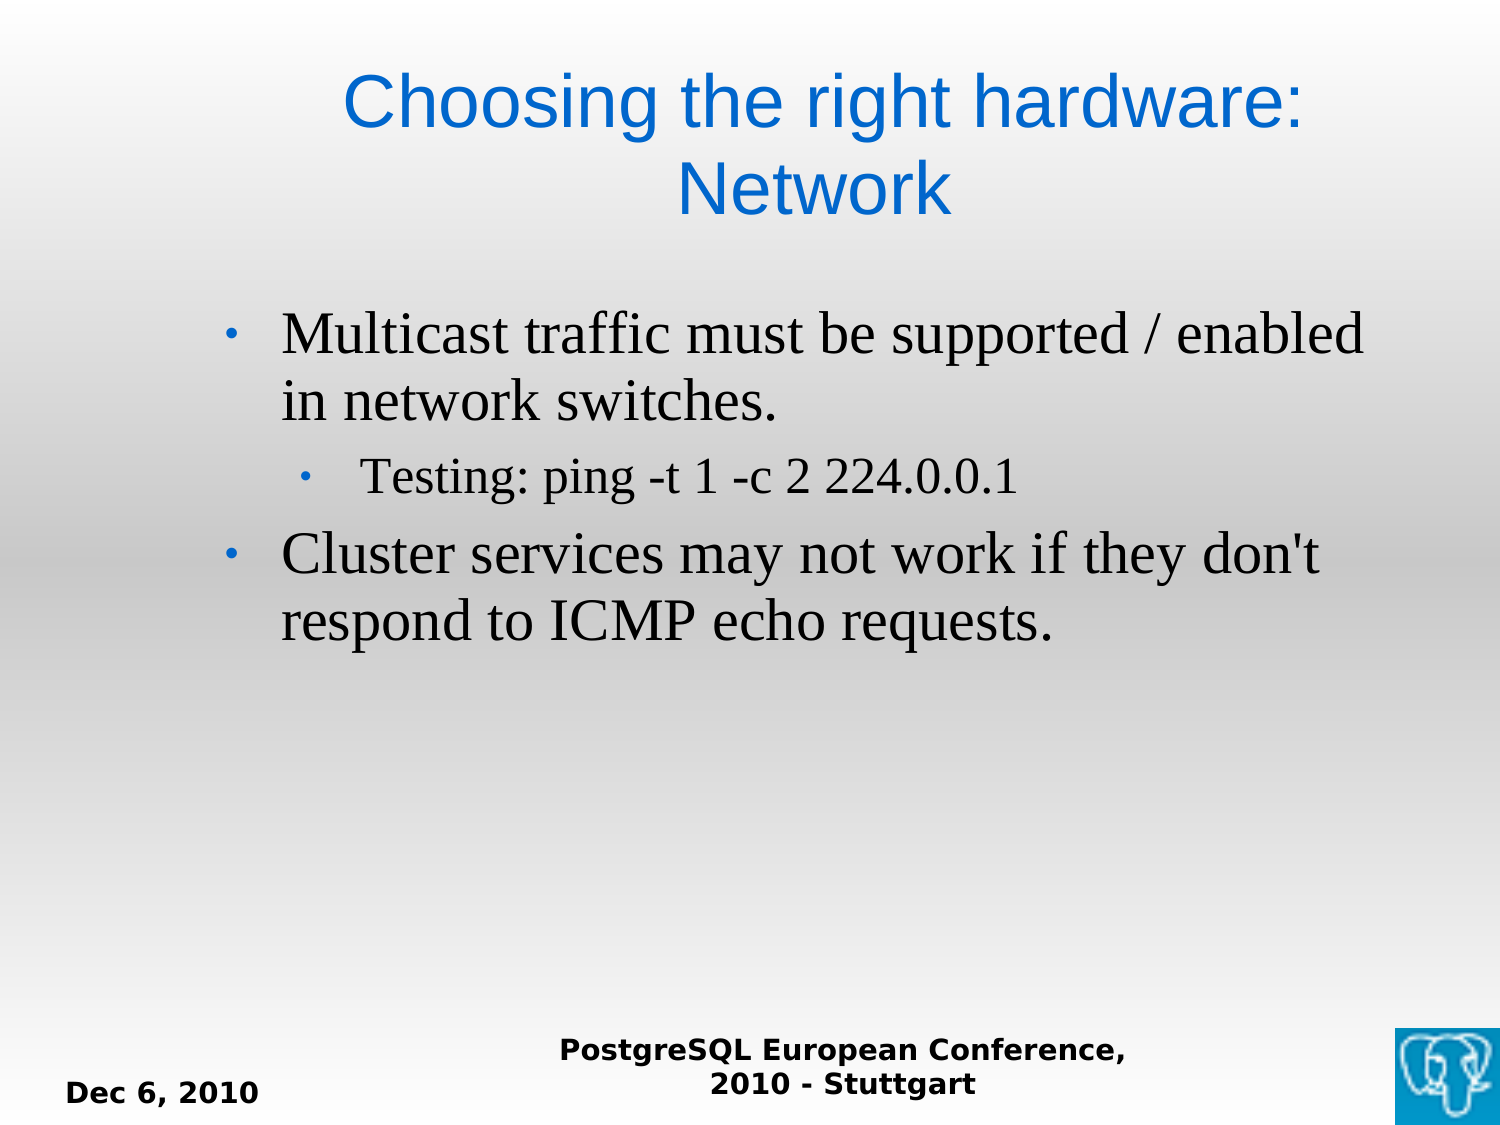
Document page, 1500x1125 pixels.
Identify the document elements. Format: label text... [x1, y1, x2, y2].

picture [1400, 1033, 1492, 1118]
list Multicast traffic must be supported / enabled in network switches. Testing: ping -t 1 -c 2 224.0.0.1 Cluster services may not work if they don't respond to ICMP echo requests. [224, 299, 1425, 975]
title Choosing the right hardware: Network [224, 49, 1425, 238]
